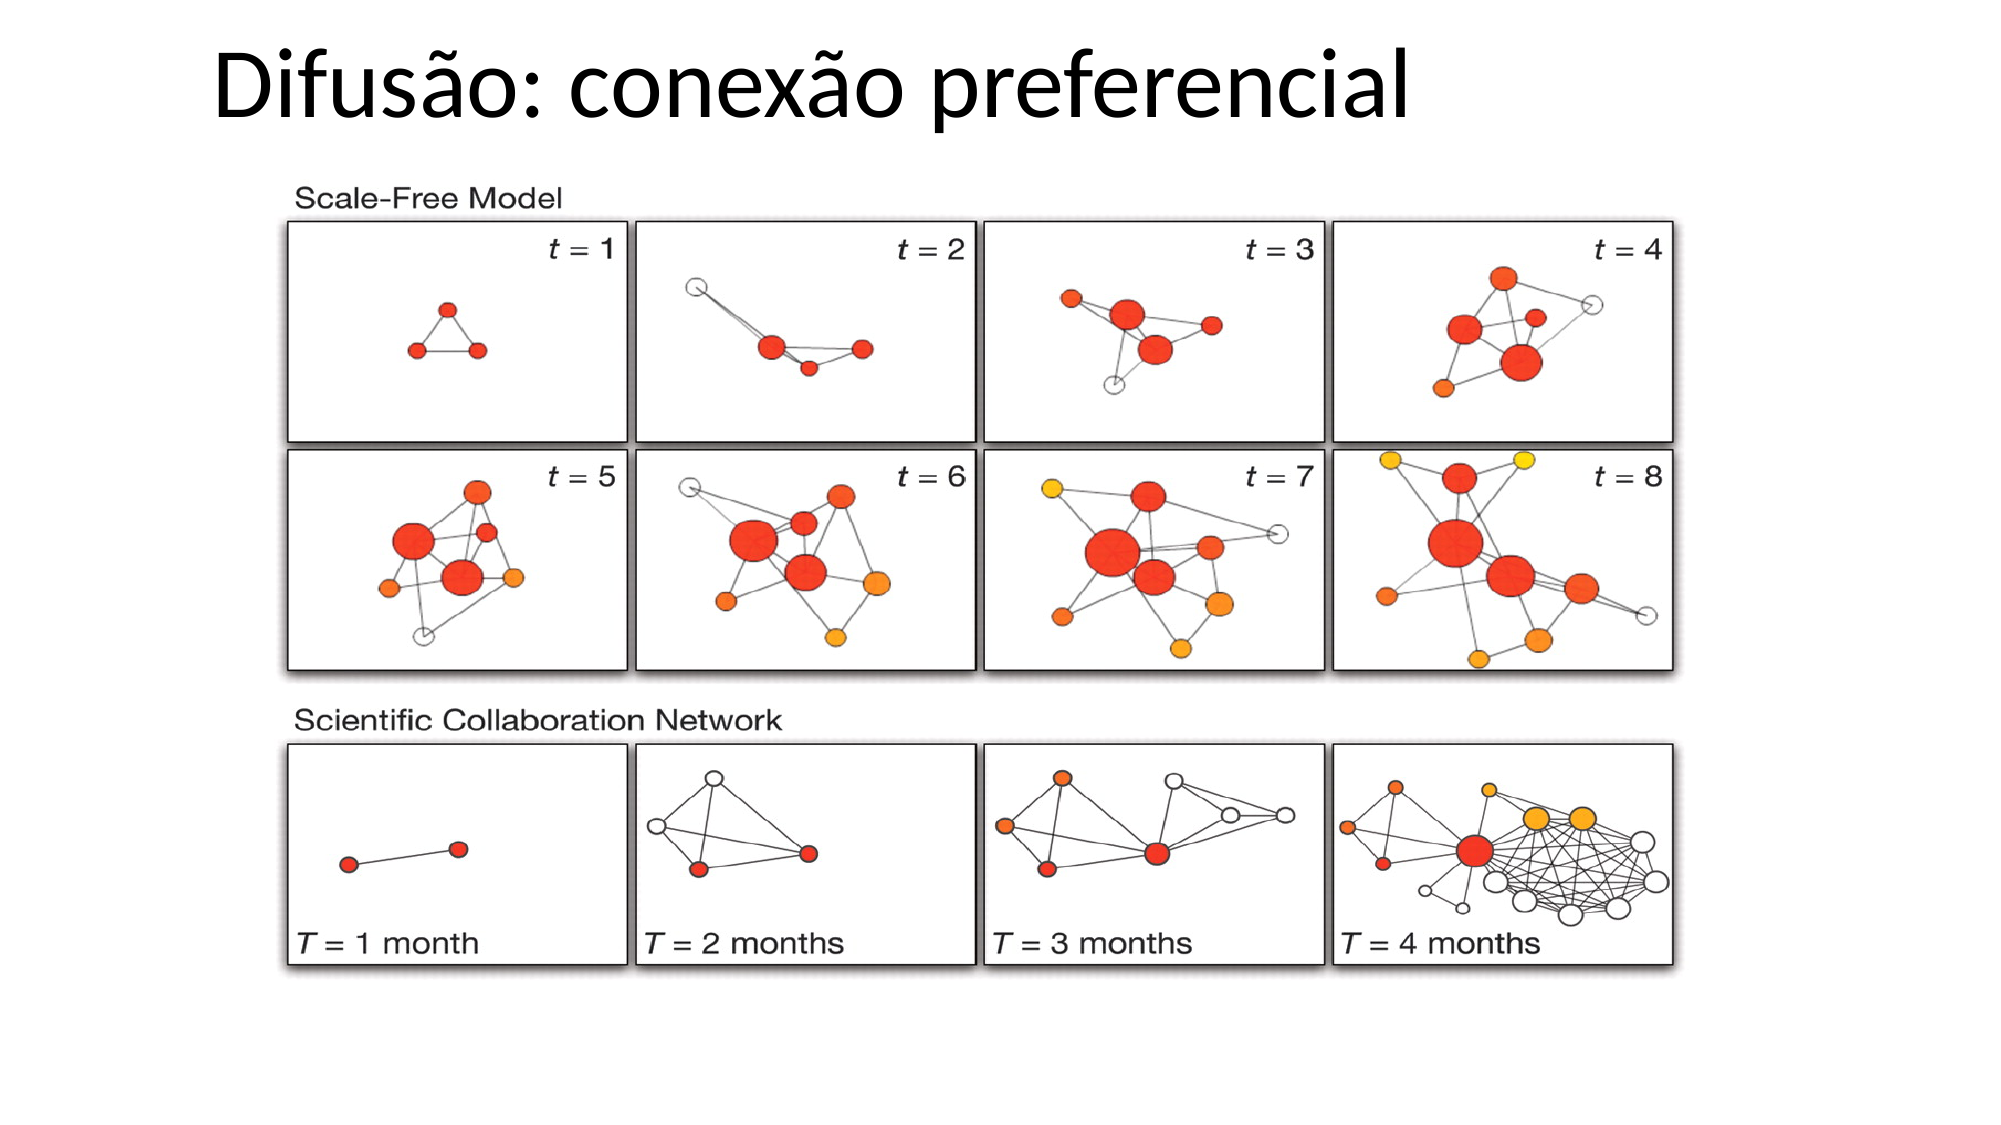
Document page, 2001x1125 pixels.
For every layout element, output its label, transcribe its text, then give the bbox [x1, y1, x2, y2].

title Difusão: conexão preferencial [212, 0, 1713, 287]
picture [274, 179, 1689, 981]
